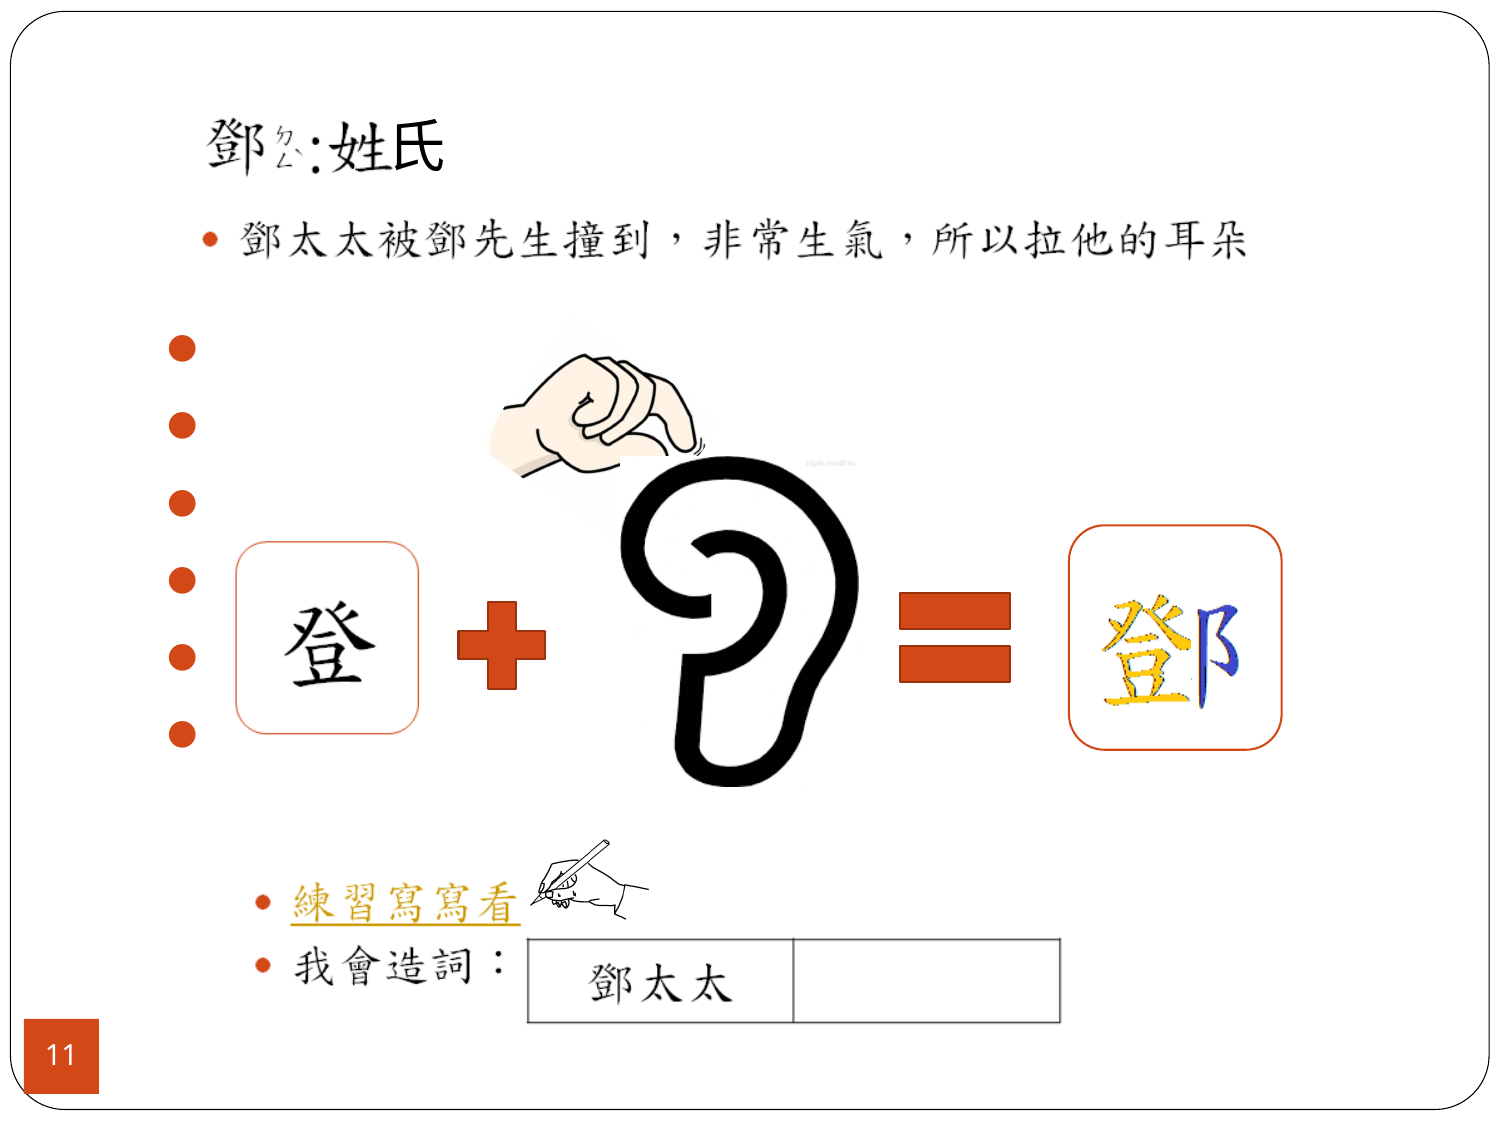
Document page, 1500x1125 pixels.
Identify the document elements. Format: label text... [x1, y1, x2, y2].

picture [159, 101, 1274, 277]
text_box [899, 646, 1011, 682]
picture [218, 834, 1163, 1047]
text_box 氏 [371, 101, 462, 188]
picture [476, 311, 859, 787]
list [150, 237, 1424, 1047]
text_box [899, 593, 1011, 629]
picture [218, 515, 448, 747]
text_box [1068, 525, 1282, 750]
text_box [458, 601, 546, 689]
picture [1102, 586, 1247, 717]
text_box 11 [23, 1018, 99, 1094]
